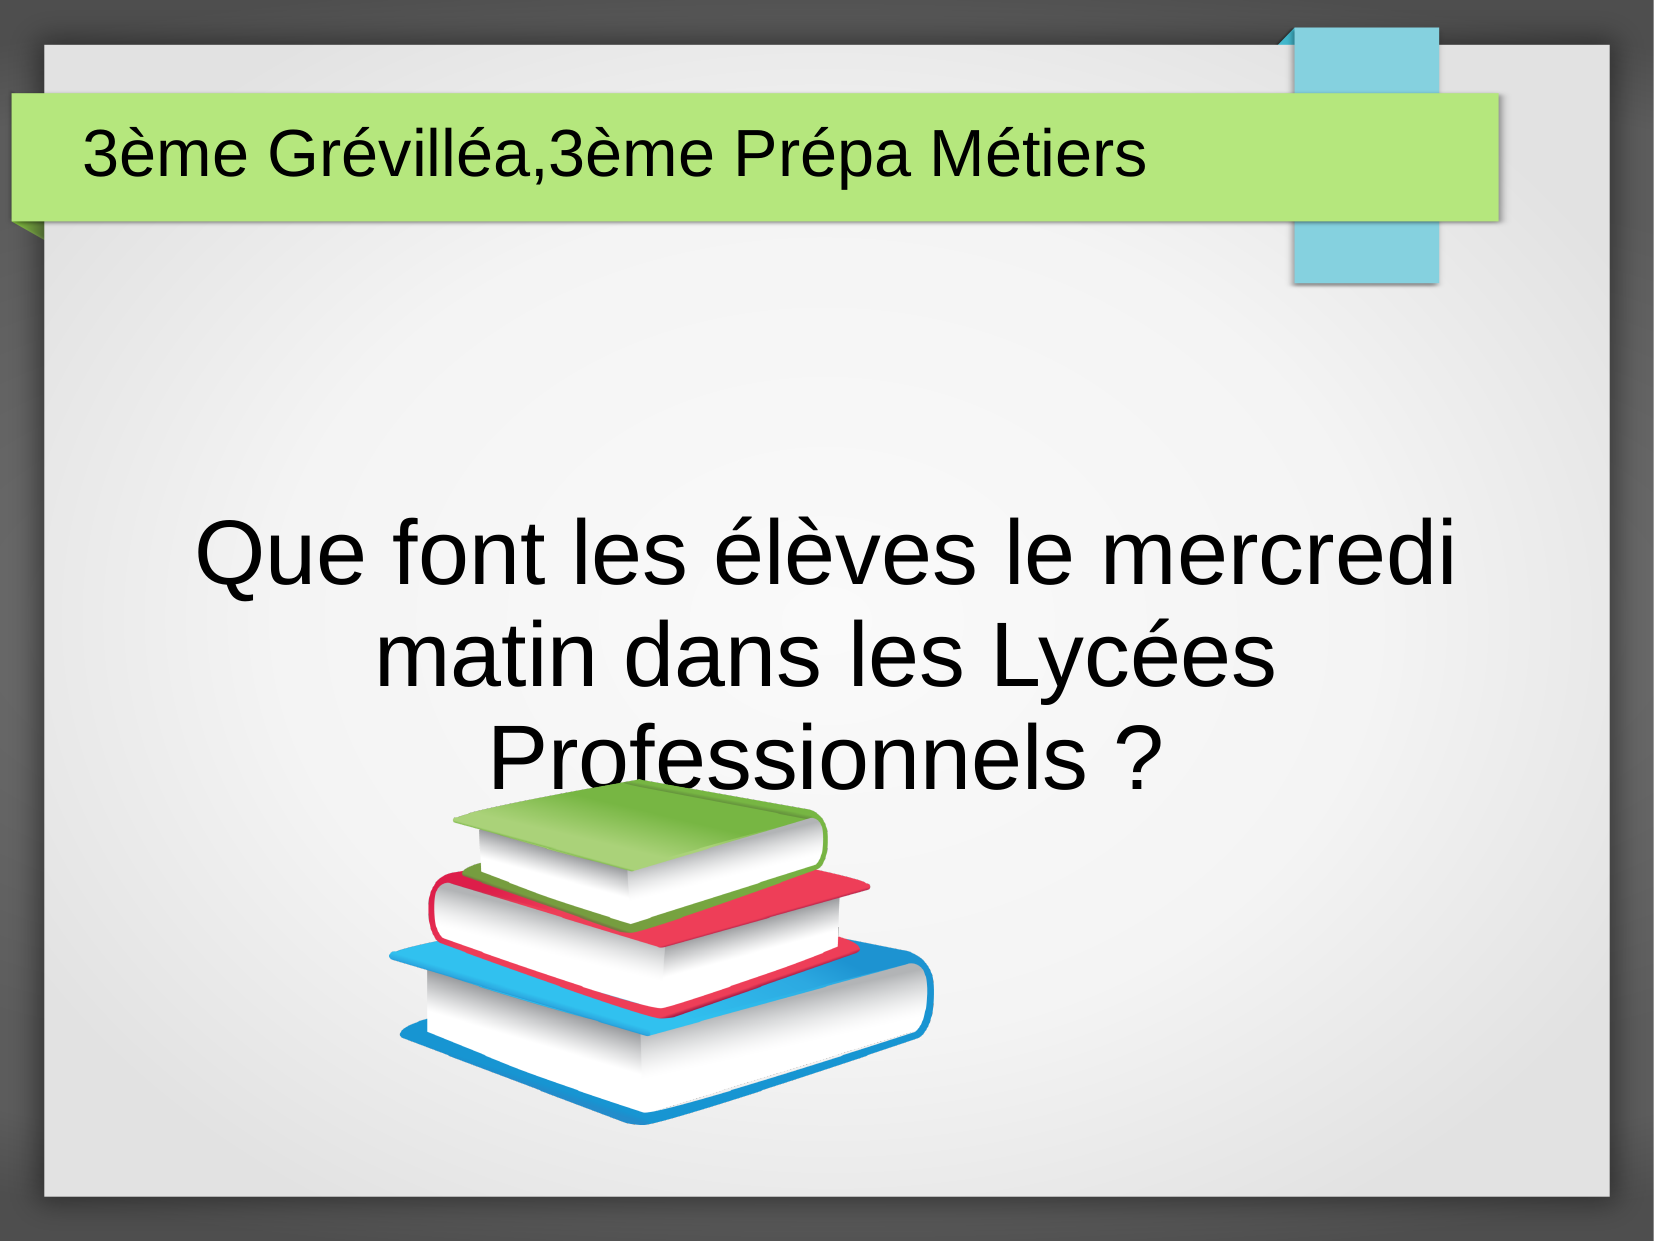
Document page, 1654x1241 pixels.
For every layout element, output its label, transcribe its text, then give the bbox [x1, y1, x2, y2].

subtitle Que font les élèves le mercredi matin dans les Lycées Professionnels ? [82, 295, 1571, 1015]
picture [0, 0, 1654, 1241]
title 3ème Grévilléa,3ème Prépa Métiers [82, 94, 1264, 213]
